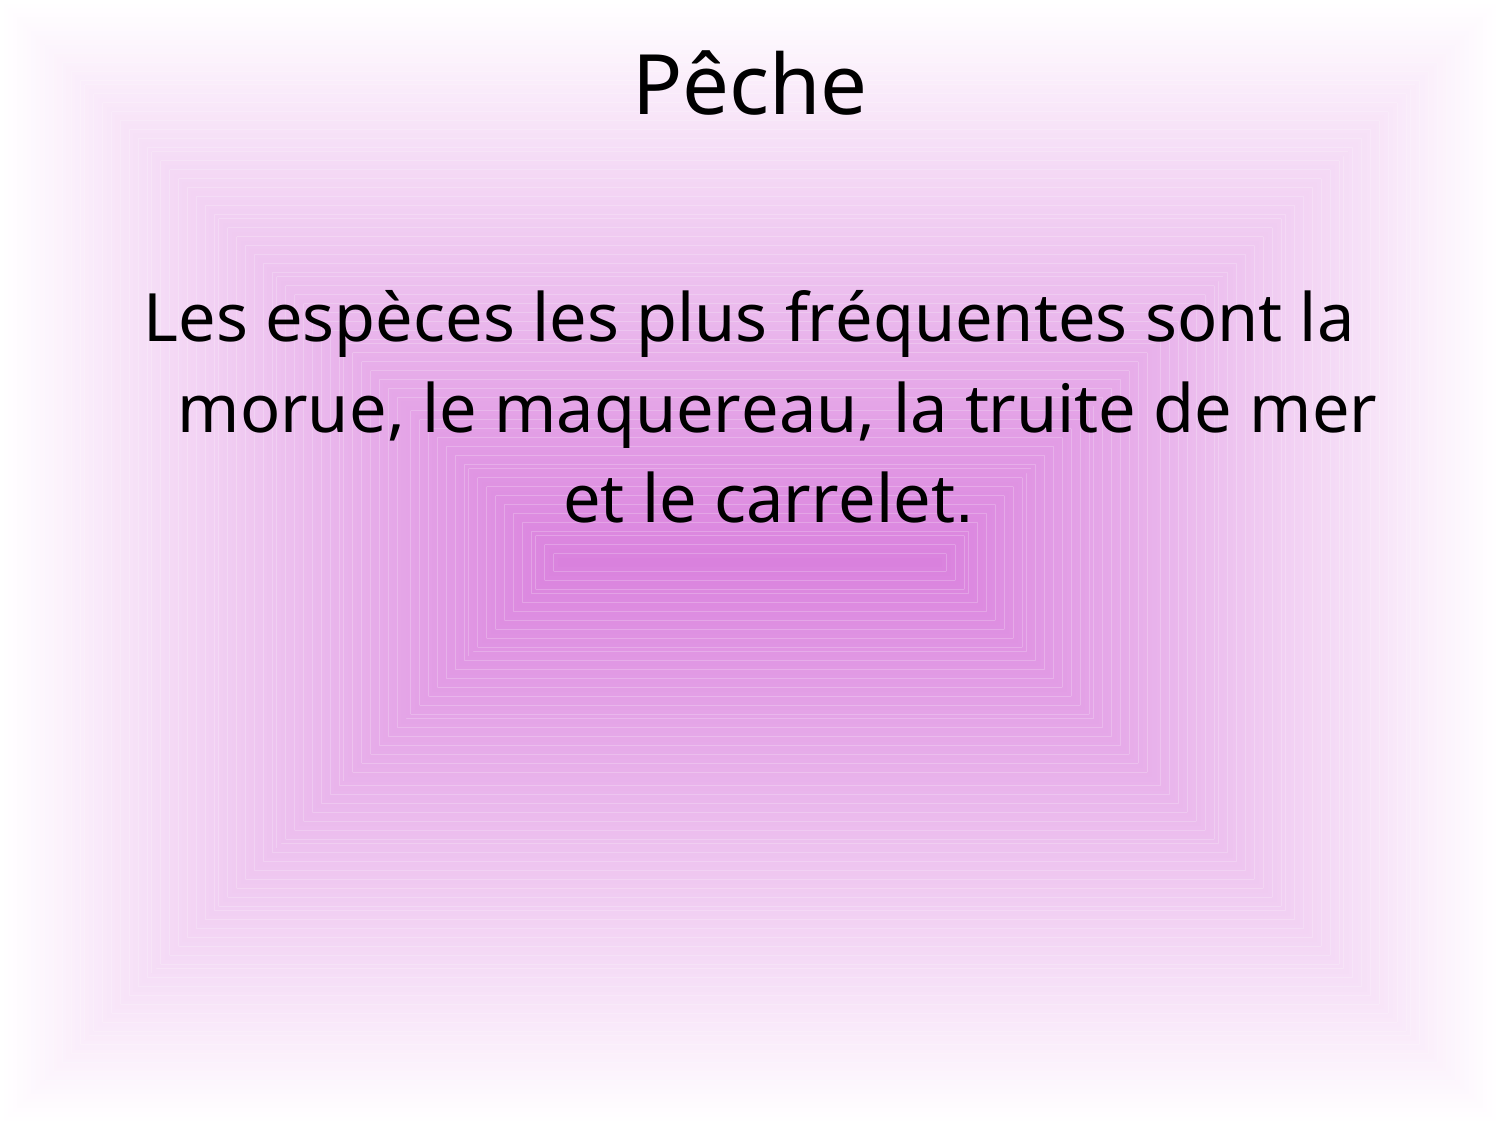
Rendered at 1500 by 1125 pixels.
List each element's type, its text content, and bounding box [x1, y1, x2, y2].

title Pêche [75, 34, 1426, 244]
list Les espèces les plus fréquentes sont la morue, le maquereau, la truite de mer et le carrelet. [75, 262, 1426, 1006]
